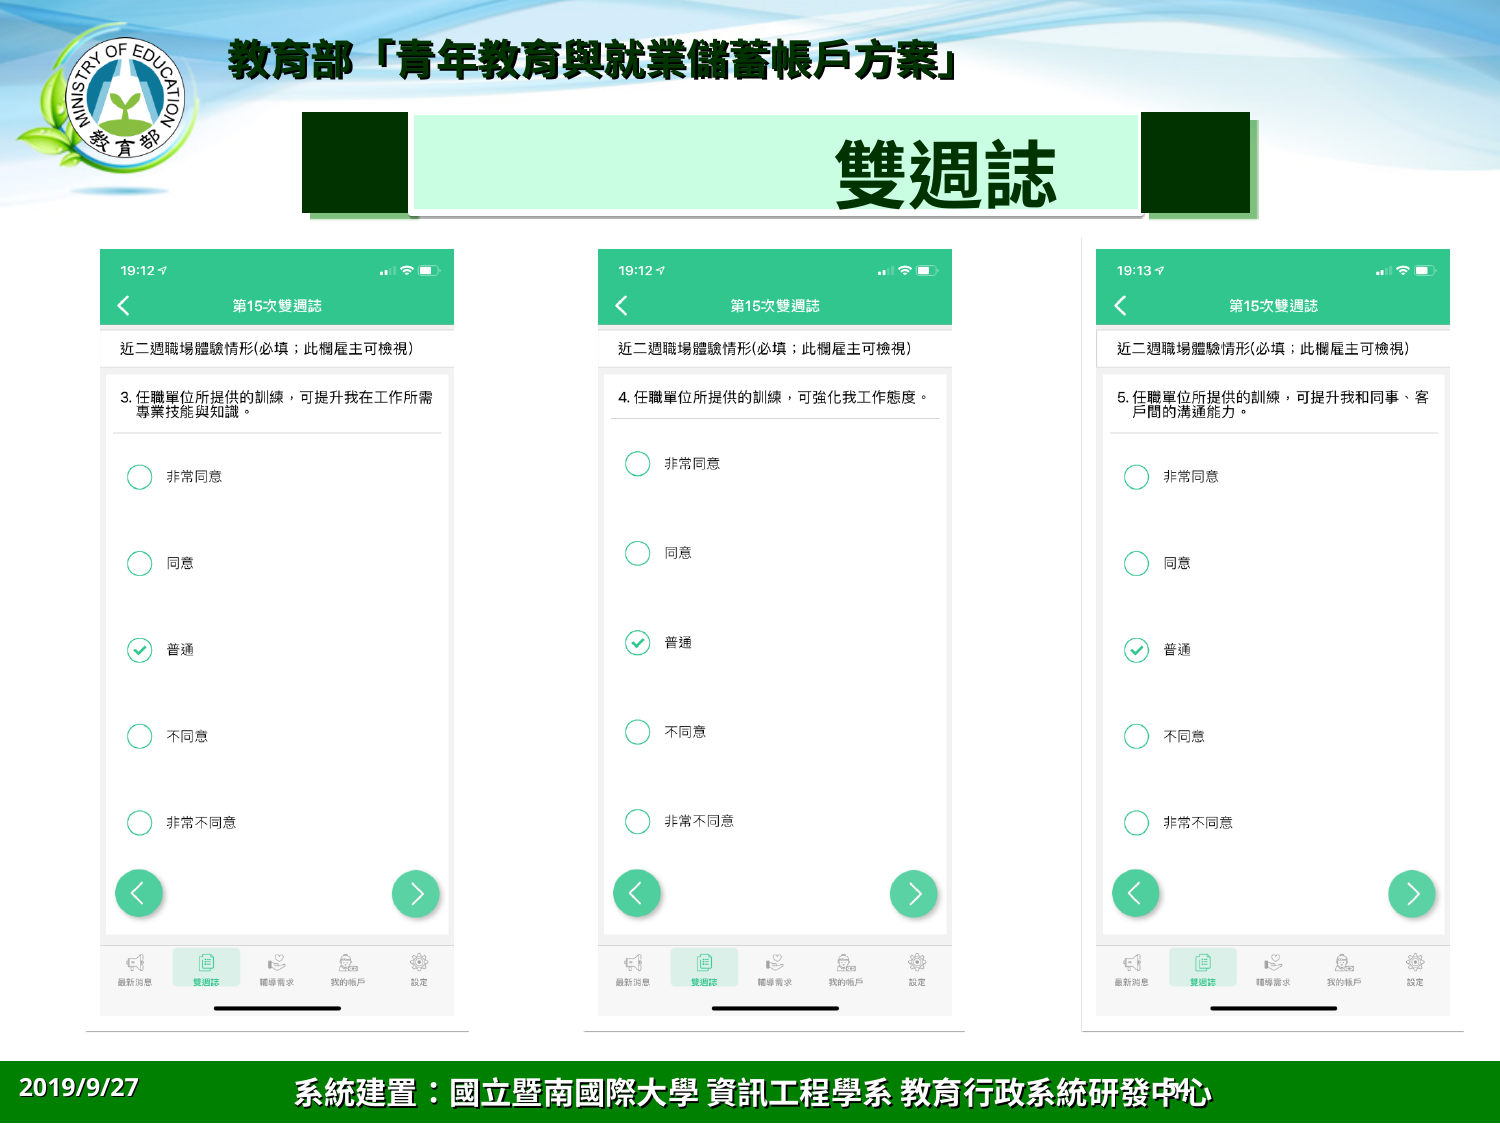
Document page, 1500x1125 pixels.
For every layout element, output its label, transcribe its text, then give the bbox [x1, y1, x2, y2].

text_box 2019/9/27 [3, 1063, 354, 1117]
text_box [302, 112, 411, 213]
picture [597, 249, 953, 1017]
text_box 雙週誌 [411, 112, 1141, 213]
picture [99, 249, 455, 1017]
picture [1096, 249, 1451, 1017]
text_box [1141, 112, 1250, 213]
text_box 54 [1147, 1063, 1498, 1117]
